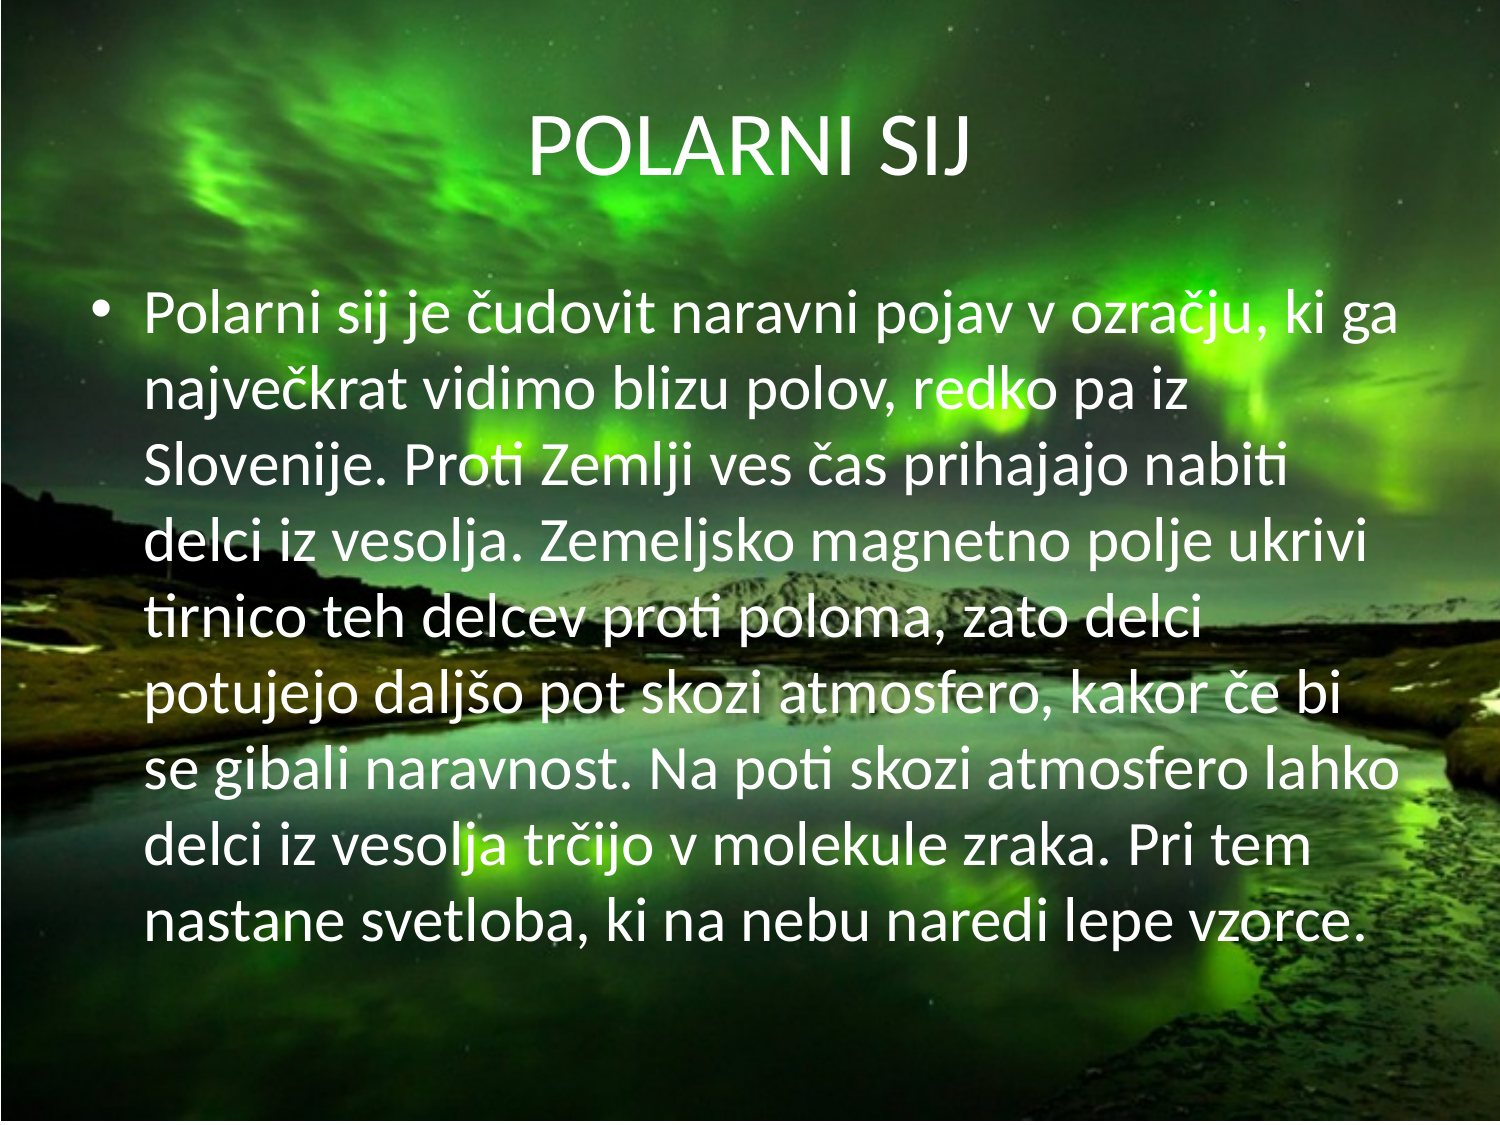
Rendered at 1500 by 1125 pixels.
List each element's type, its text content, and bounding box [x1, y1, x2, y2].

picture [1, 0, 1500, 1121]
title POLARNI SIJ [75, 45, 1425, 233]
list Polarni sij je čudovit naravni pojav v ozračju, ki ga največkrat vidimo blizu polov, redko pa iz Slovenije. Proti Zemlji ves čas prihajajo nabiti delci iz vesolja. Zemeljsko magnetno polje ukrivi tirnico teh delcev proti poloma, zato delci potujejo daljšo pot skozi atmosfero, kakor če bi se gibali naravnost. Na poti skozi atmosfero lahko delci iz vesolja trčijo v molekule zraka. Pri tem nastane svetloba, ki na nebu naredi lepe vzorce. [75, 262, 1425, 1005]
